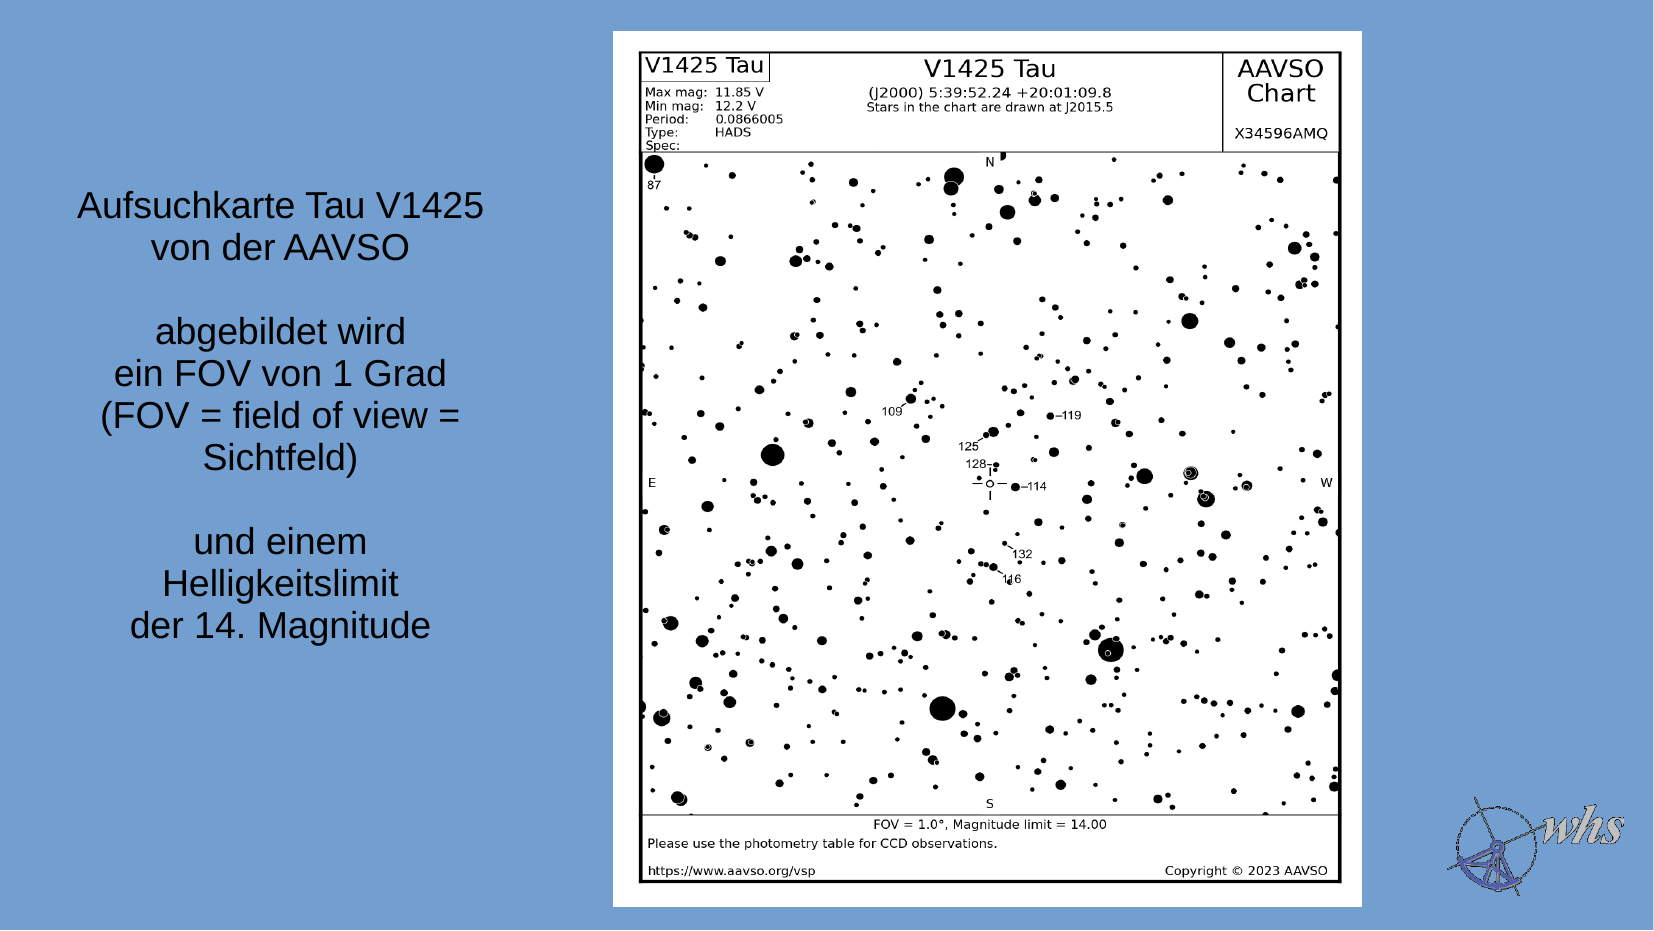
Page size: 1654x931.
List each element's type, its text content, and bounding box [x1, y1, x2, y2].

picture [1446, 797, 1624, 896]
picture [613, 31, 1362, 907]
text_box Aufsuchkarte Tau V1425 von der AAVSO abgebildet wird ein FOV von 1 Grad (FOV = field of view = Sichtfeld) und einem Helligkeitslimit der 14. Magnitude [29, 177, 532, 738]
